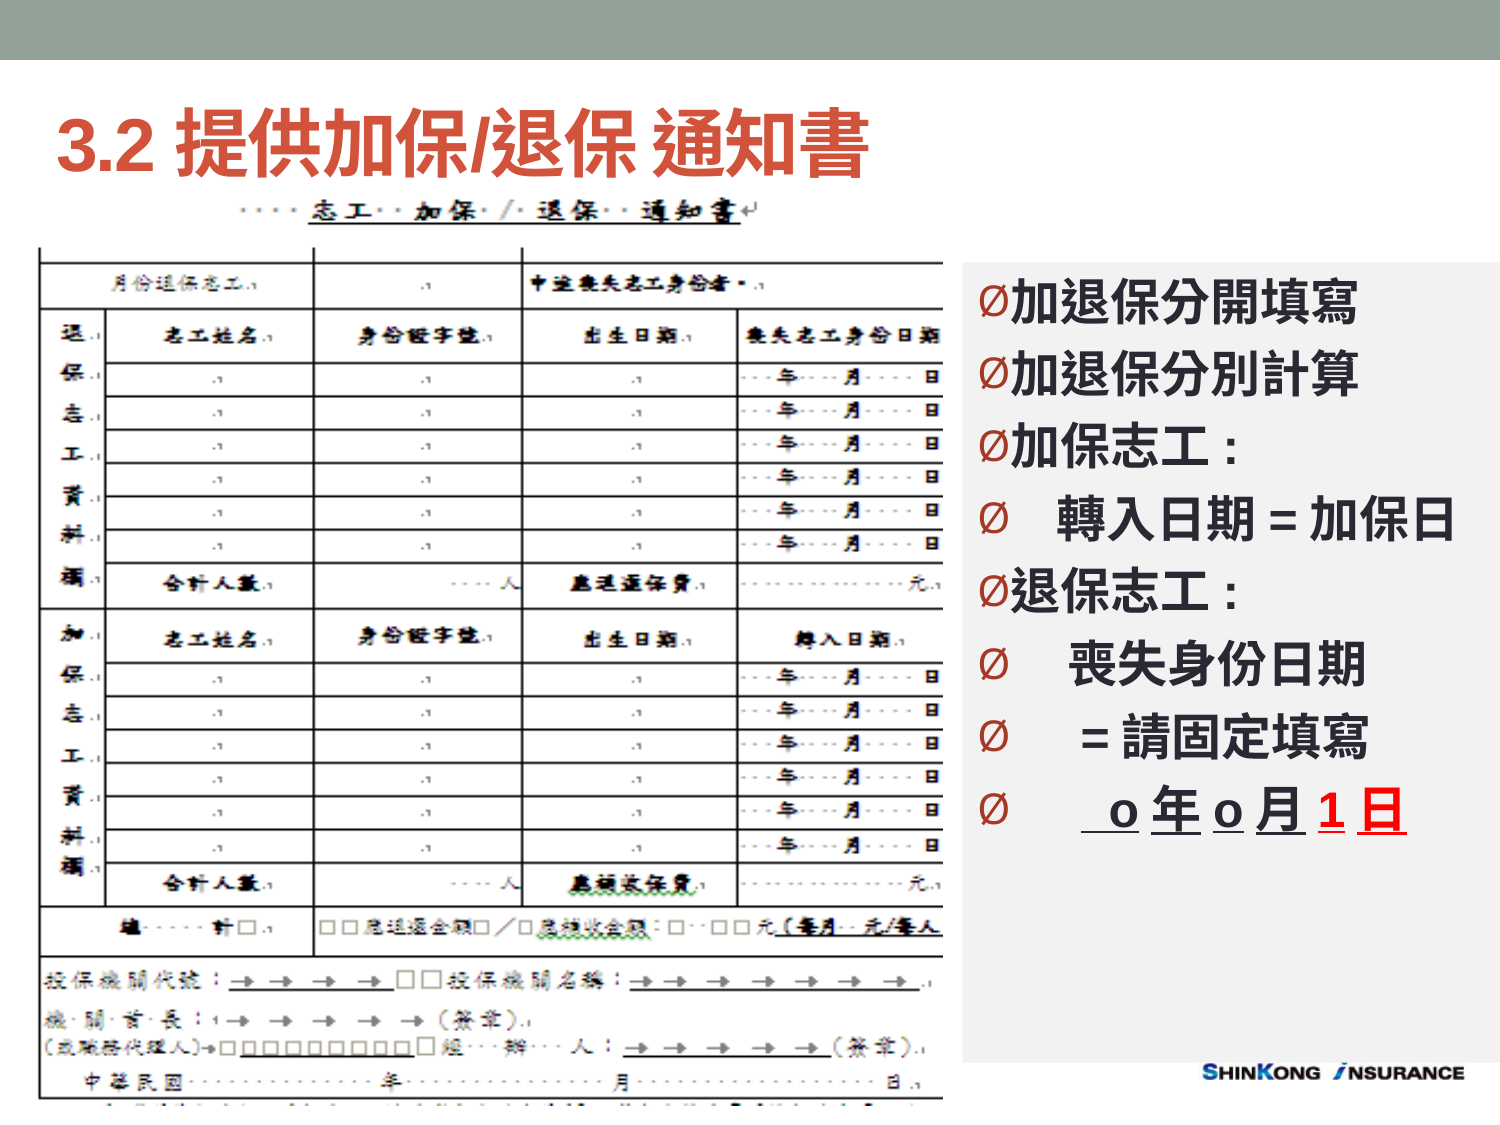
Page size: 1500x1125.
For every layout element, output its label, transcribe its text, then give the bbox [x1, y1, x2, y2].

title 3.2提供加保/退保 通知書 [41, 78, 1392, 223]
text_box 加退保分開填寫 加退保分別計算 加保志工: 轉入日期=加保日 退保志工: 喪失身份日期 =請固定填寫 o年o月1日 [962, 262, 1500, 1063]
picture [21, 196, 943, 1106]
